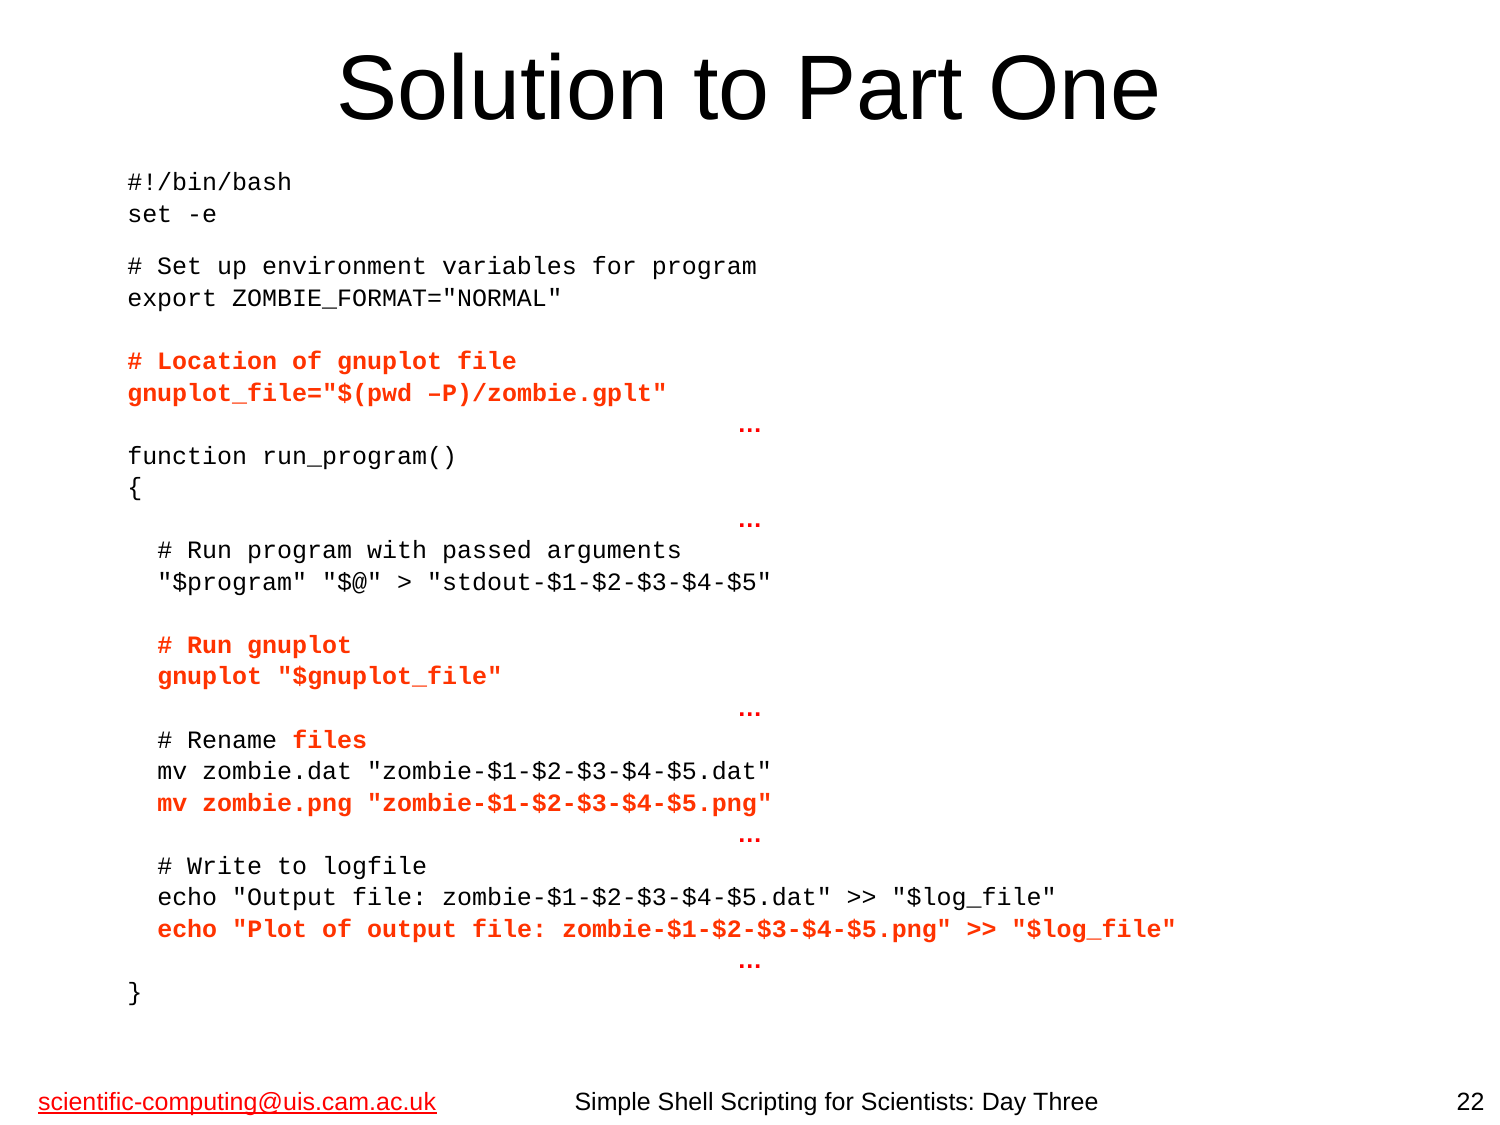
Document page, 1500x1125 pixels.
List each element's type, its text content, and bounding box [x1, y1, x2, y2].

title Solution to Part One [75, 28, 1426, 147]
list #!/bin/bash set -e # Set up environment variables for program export ZOMBIE_FORMAT="NORMAL" # Location of gnuplot file gnuplot_file="$(pwd –P)/zombie.gplt" … function run_program() { … # Run program with passed arguments "$program" "$@" > "stdout-$1-$2-$3-$4-$5" # Run gnuplot gnuplot "$gnuplot_file" … # Rename files mv zombie.dat "zombie-$1-$2-$3-$4-$5.dat" mv zombie.png "zombie-$1-$2-$3-$4-$5.png" … # Write to logfile echo "Output file: zombie-$1-$2-$3-$4-$5.dat" >> "$log_file" echo "Plot of output file: zombie-$1-$2-$3-$4-$5.png" >> "$log_file" … } [112, 162, 1388, 1075]
